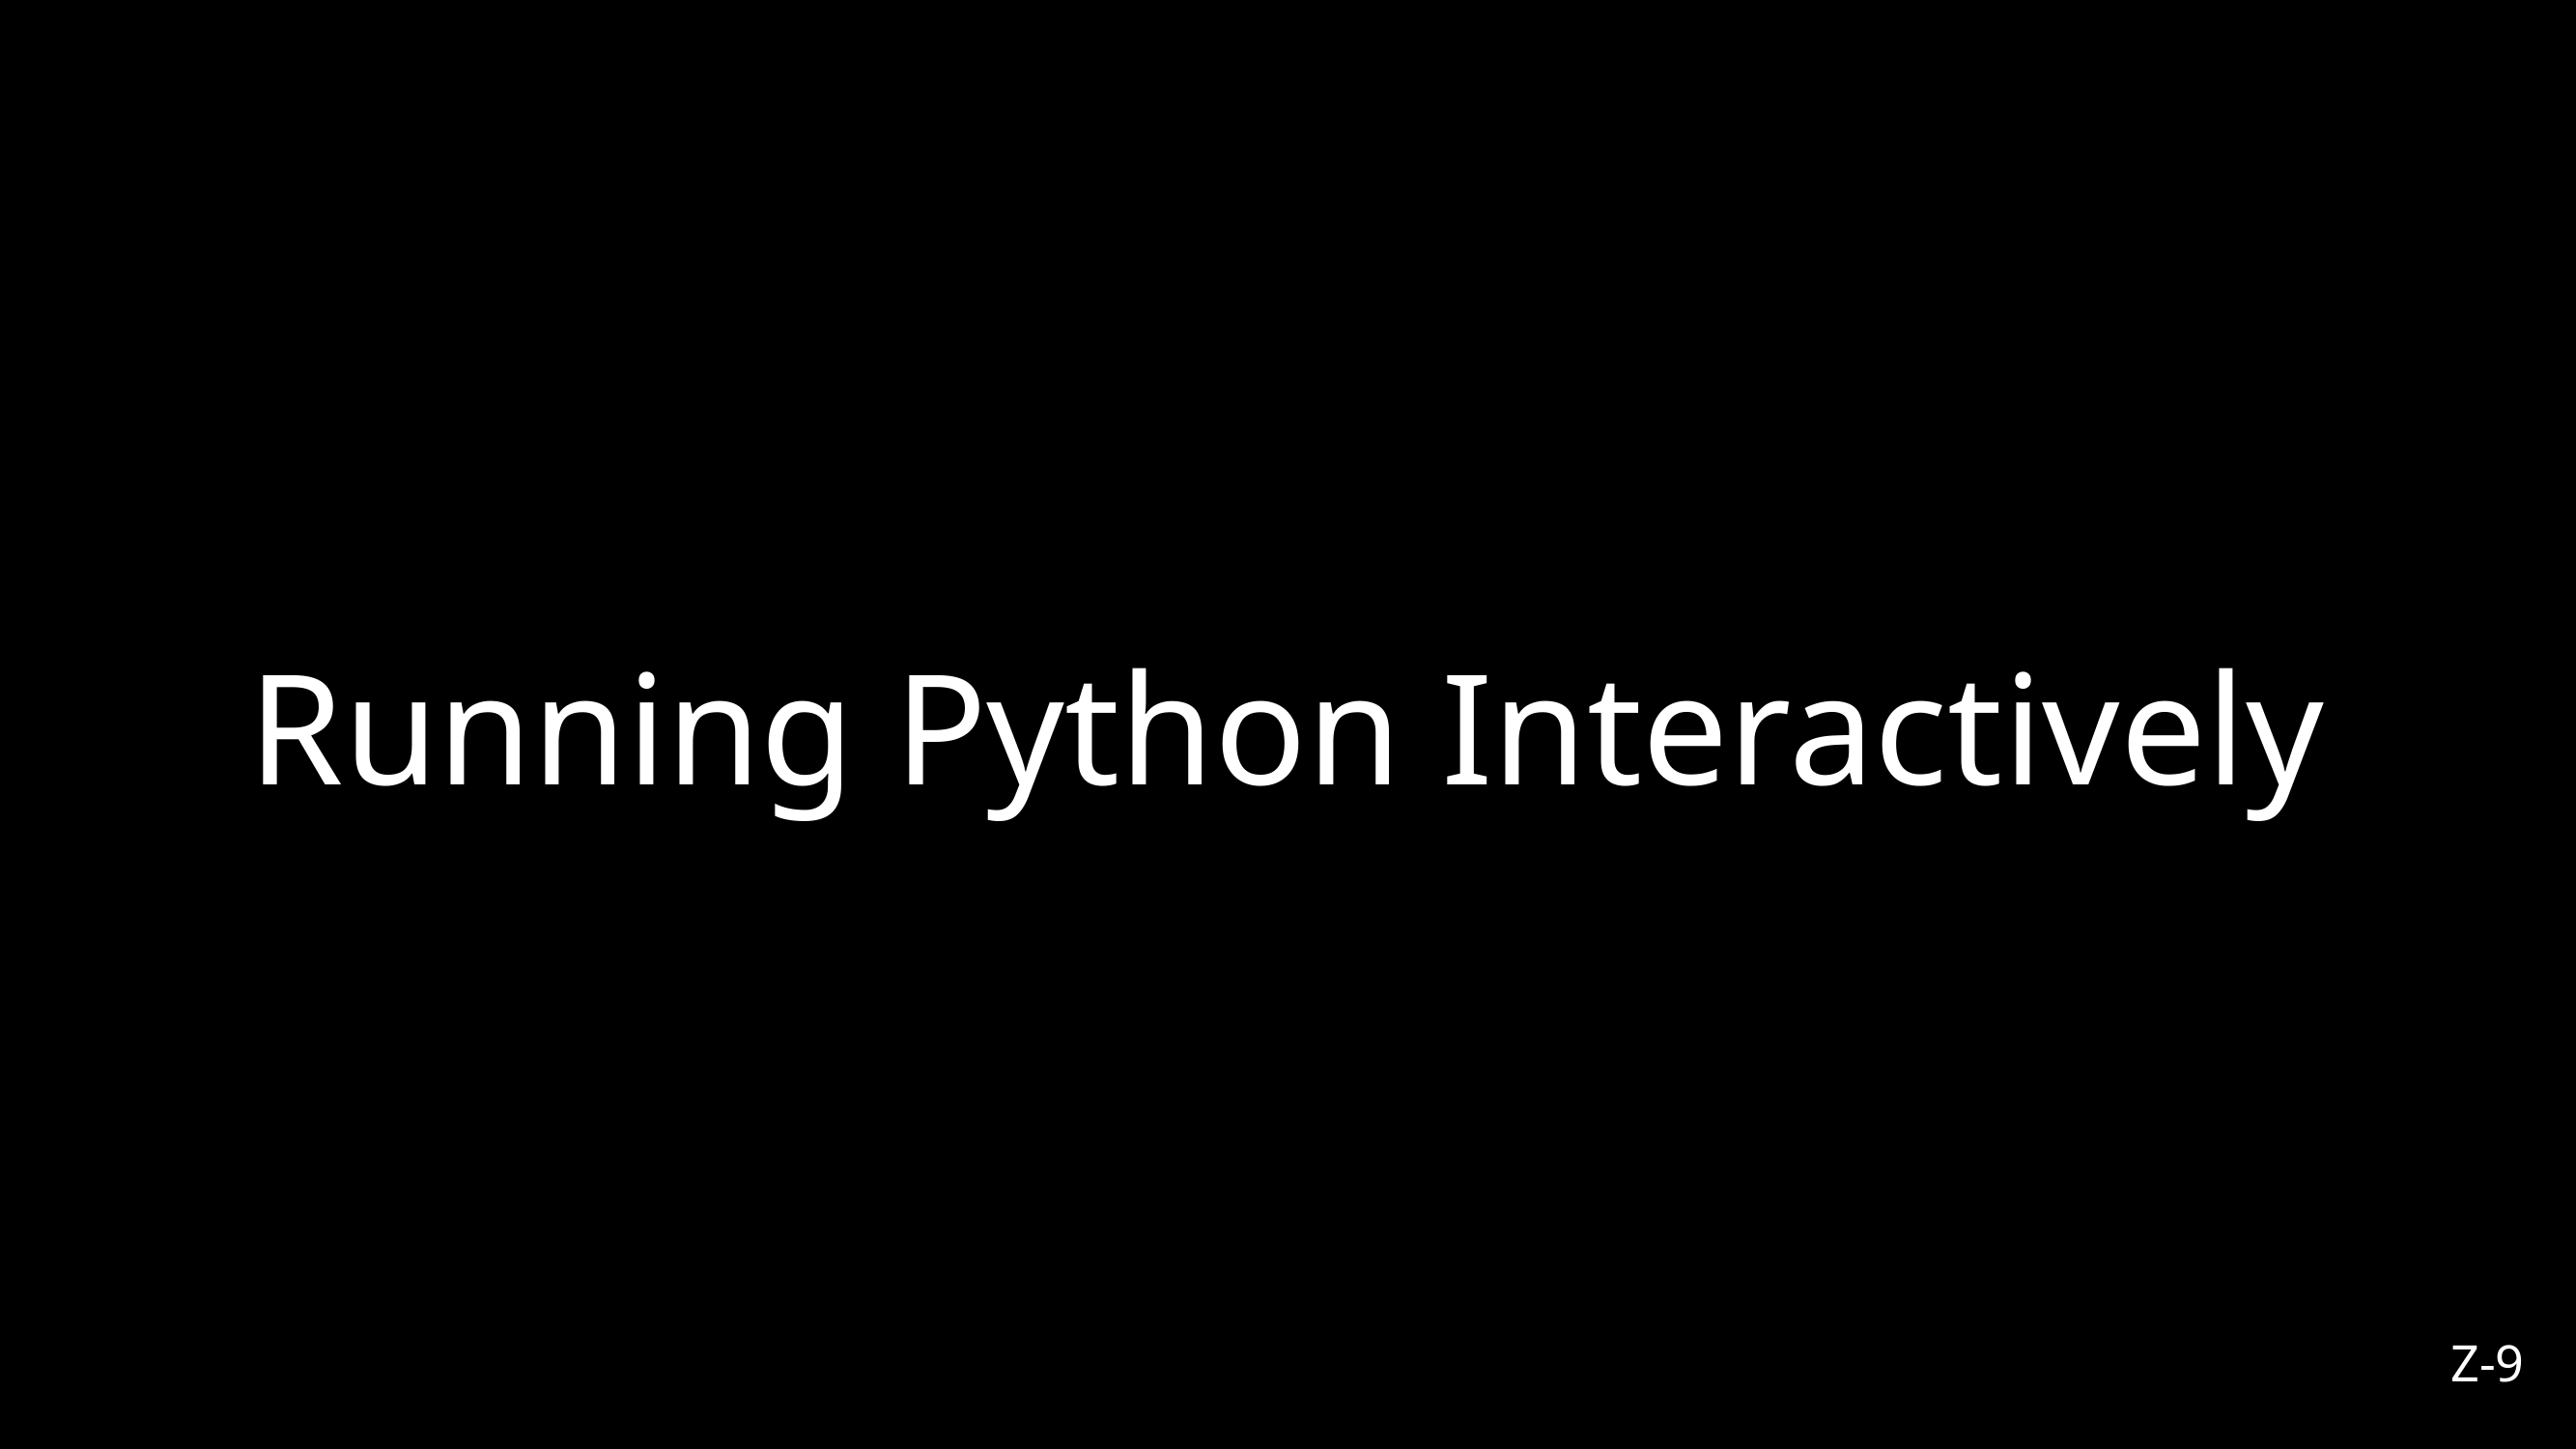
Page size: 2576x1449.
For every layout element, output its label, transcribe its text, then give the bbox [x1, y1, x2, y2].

text_box Z-9 [2450, 1331, 2525, 1392]
title Running Python Interactively [183, 440, 2392, 1007]
